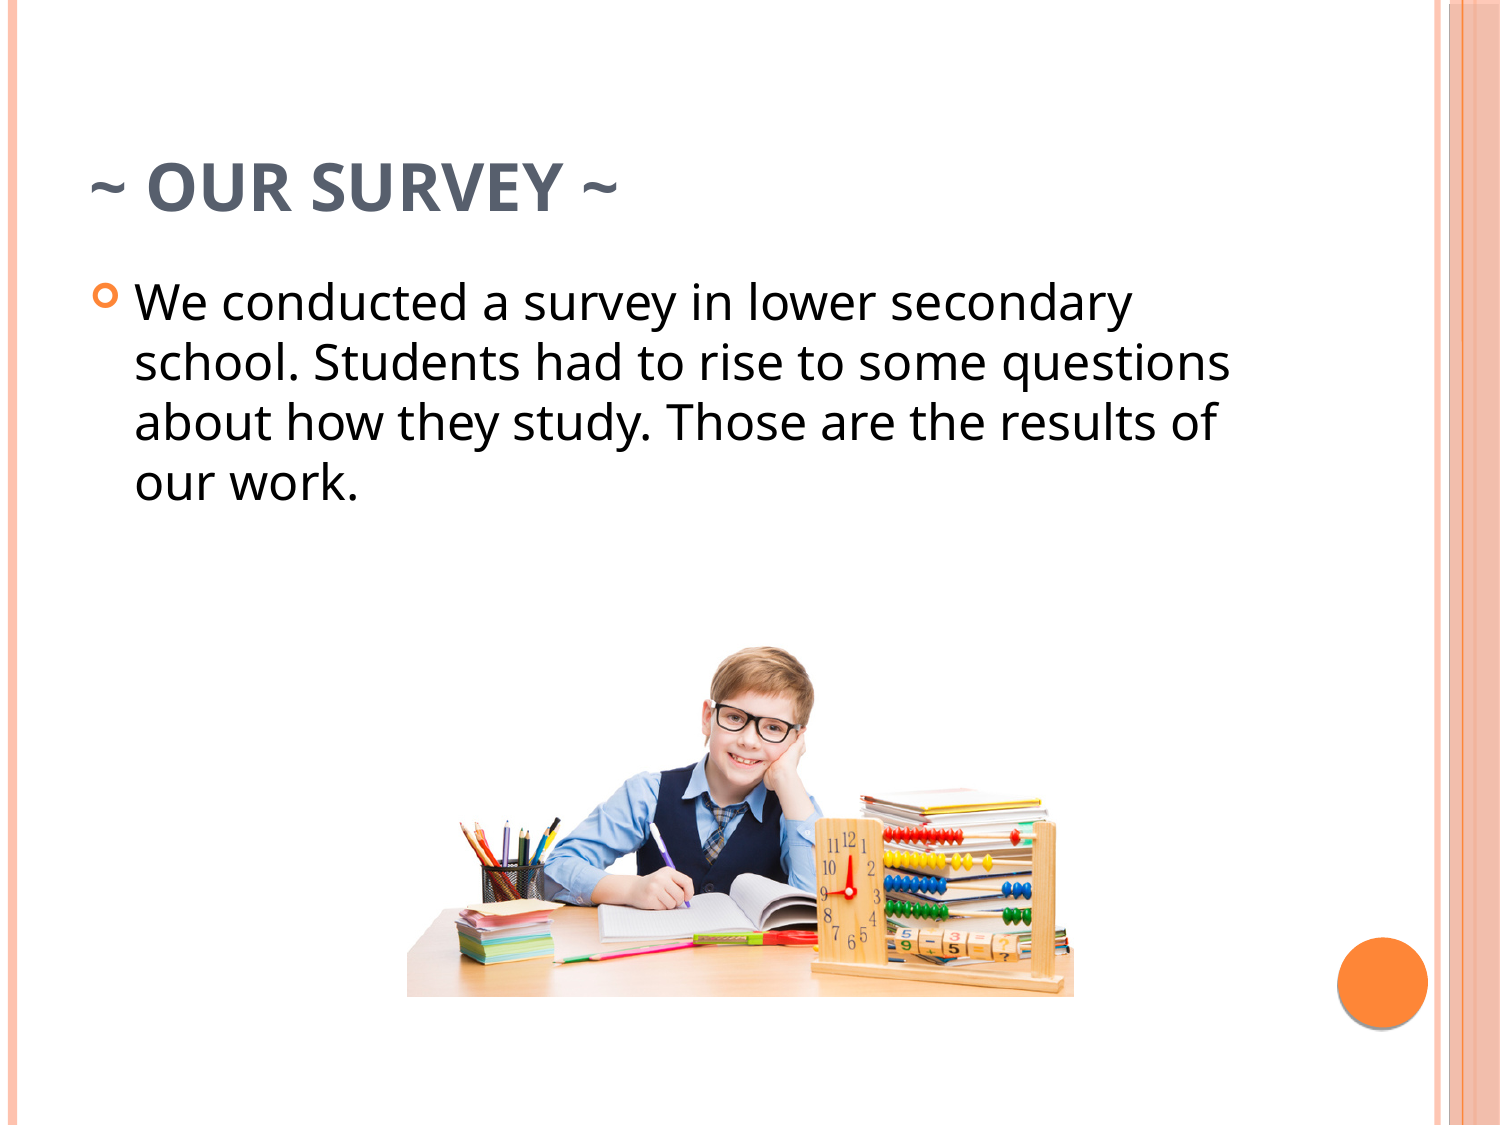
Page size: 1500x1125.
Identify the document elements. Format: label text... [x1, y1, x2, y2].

list We conducted a survey in lower secondary school. Students had to rise to some questions about how they study. Those are the results of our work. [75, 262, 1300, 1062]
title ~ Our survey ~ [75, 45, 1300, 233]
picture [407, 621, 1074, 997]
